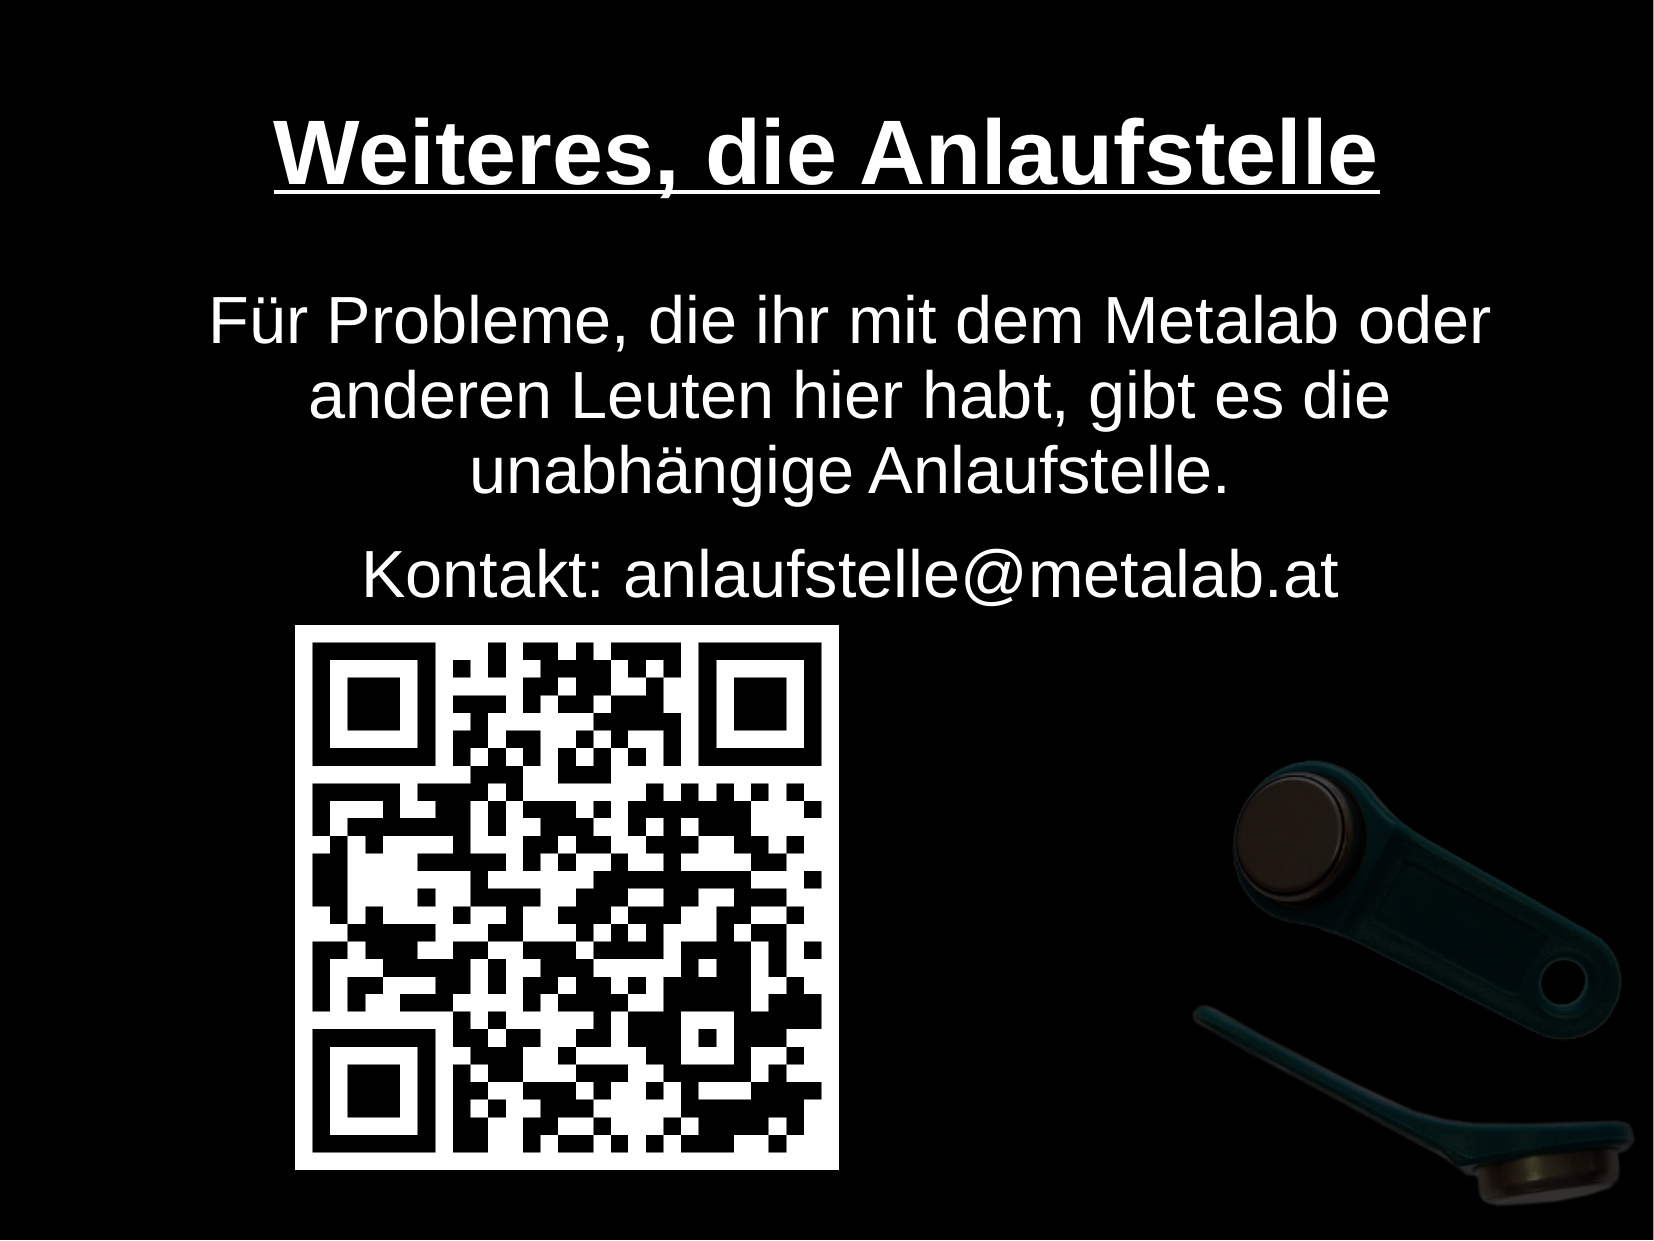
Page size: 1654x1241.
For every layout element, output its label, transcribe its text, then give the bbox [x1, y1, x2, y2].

list Für Probleme, die ihr mit dem Metalab oder anderen Leuten hier habt, gibt es die unabhängige Anlaufstelle. Kontakt: anlaufstelle@metalab.at [70, 283, 1560, 1003]
picture [1150, 732, 1654, 1236]
picture [295, 625, 839, 1170]
title Weiteres, die Anlaufstelle [82, 49, 1571, 257]
